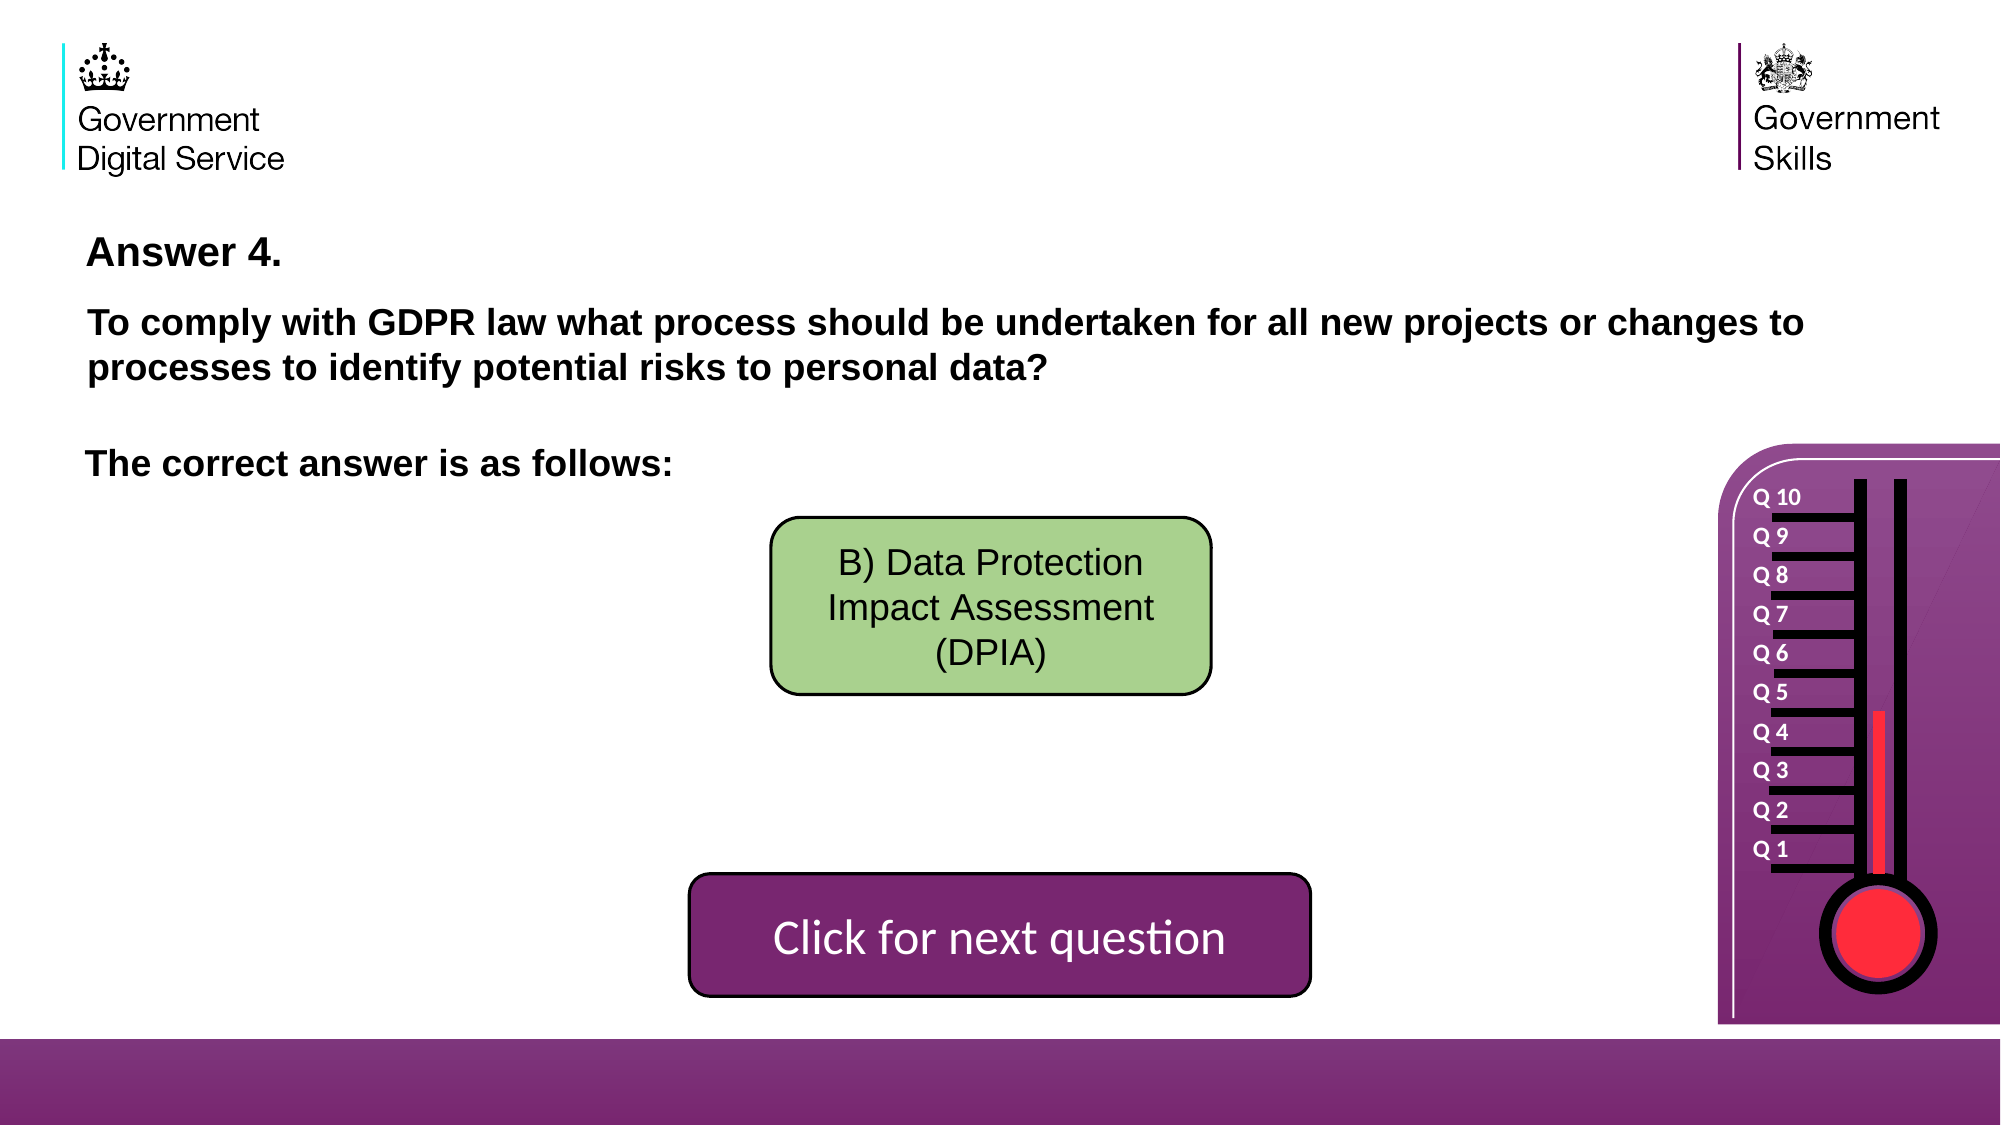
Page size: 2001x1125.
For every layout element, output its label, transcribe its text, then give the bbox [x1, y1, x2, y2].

title Answer 4. [85, 222, 1811, 280]
text_box To comply with GDPR law what process should be undertaken for all new projects or changes to processes to identify potential risks to personal data? [87, 298, 1916, 429]
text_box The correct answer is as follows: [84, 428, 1099, 489]
text_box Click for next question [689, 873, 1311, 997]
text_box B) Data Protection Impact Assessment (DPIA) [770, 517, 1212, 695]
